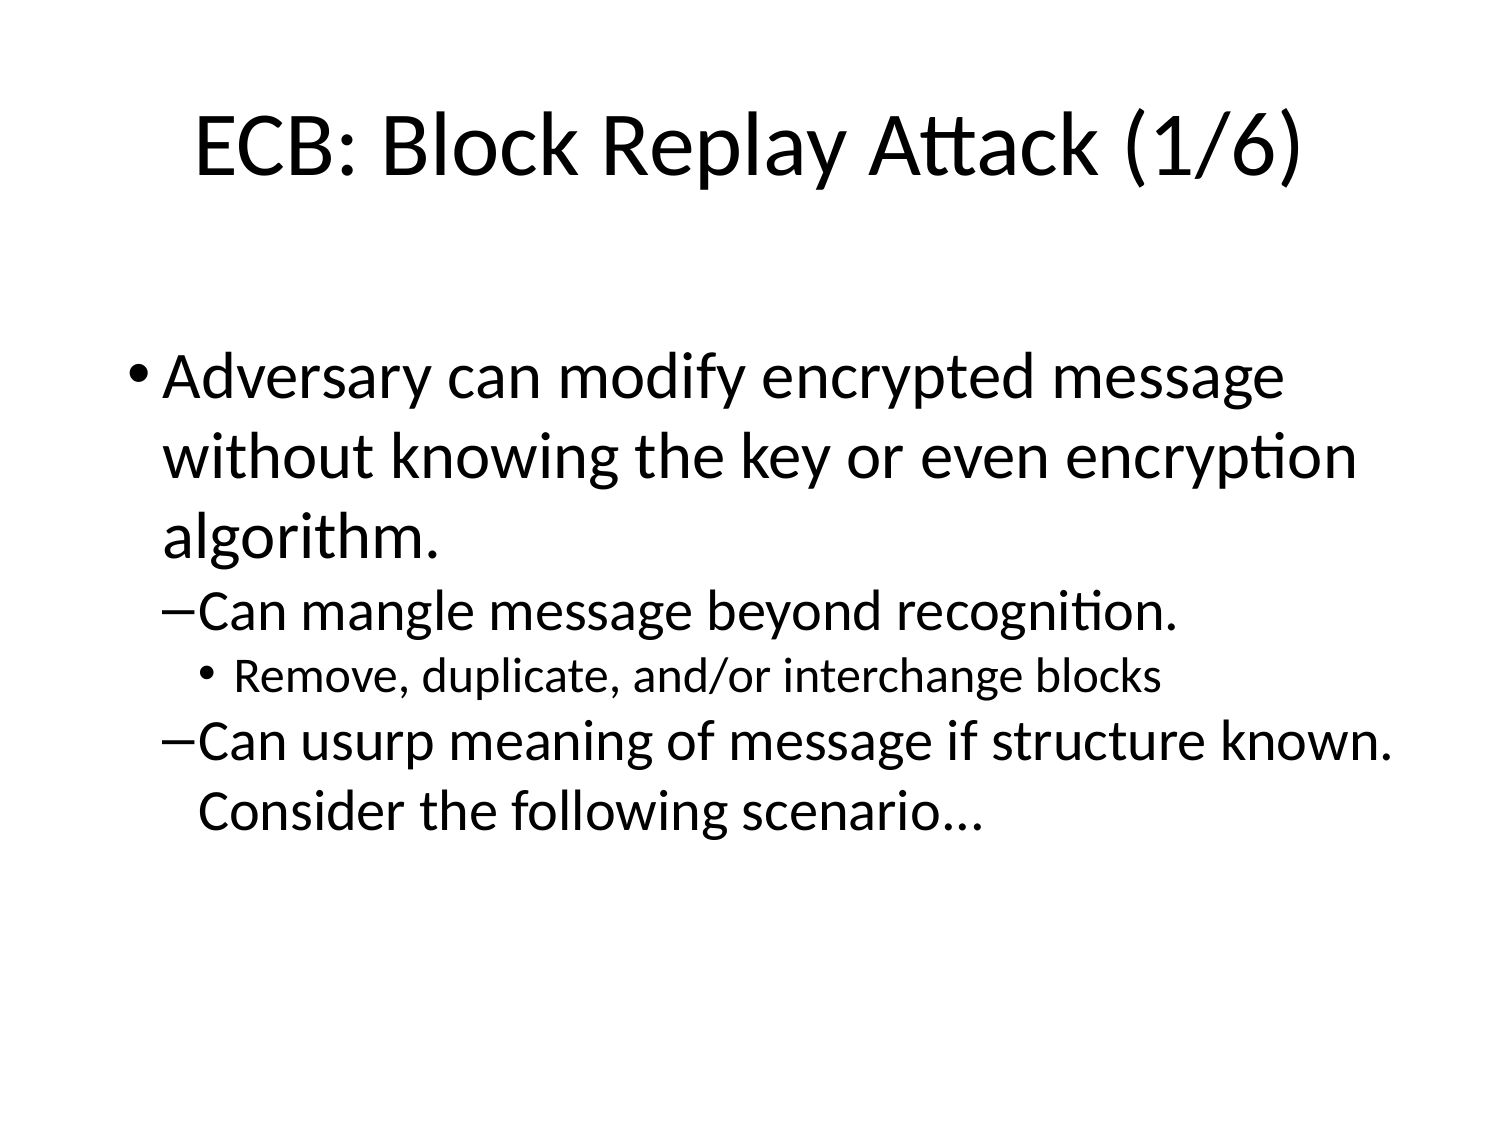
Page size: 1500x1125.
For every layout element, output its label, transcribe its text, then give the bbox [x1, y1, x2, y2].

text_box ECB: Block Replay Attack (1/6) [75, 45, 1425, 233]
text_box Adversary can modify encrypted message without knowing the key or even encryption algorithm. Can mangle message beyond recognition. Remove, duplicate, and/or interchange blocks Can usurp meaning of message if structure known. Consider the following scenario... [112, 324, 1413, 1000]
